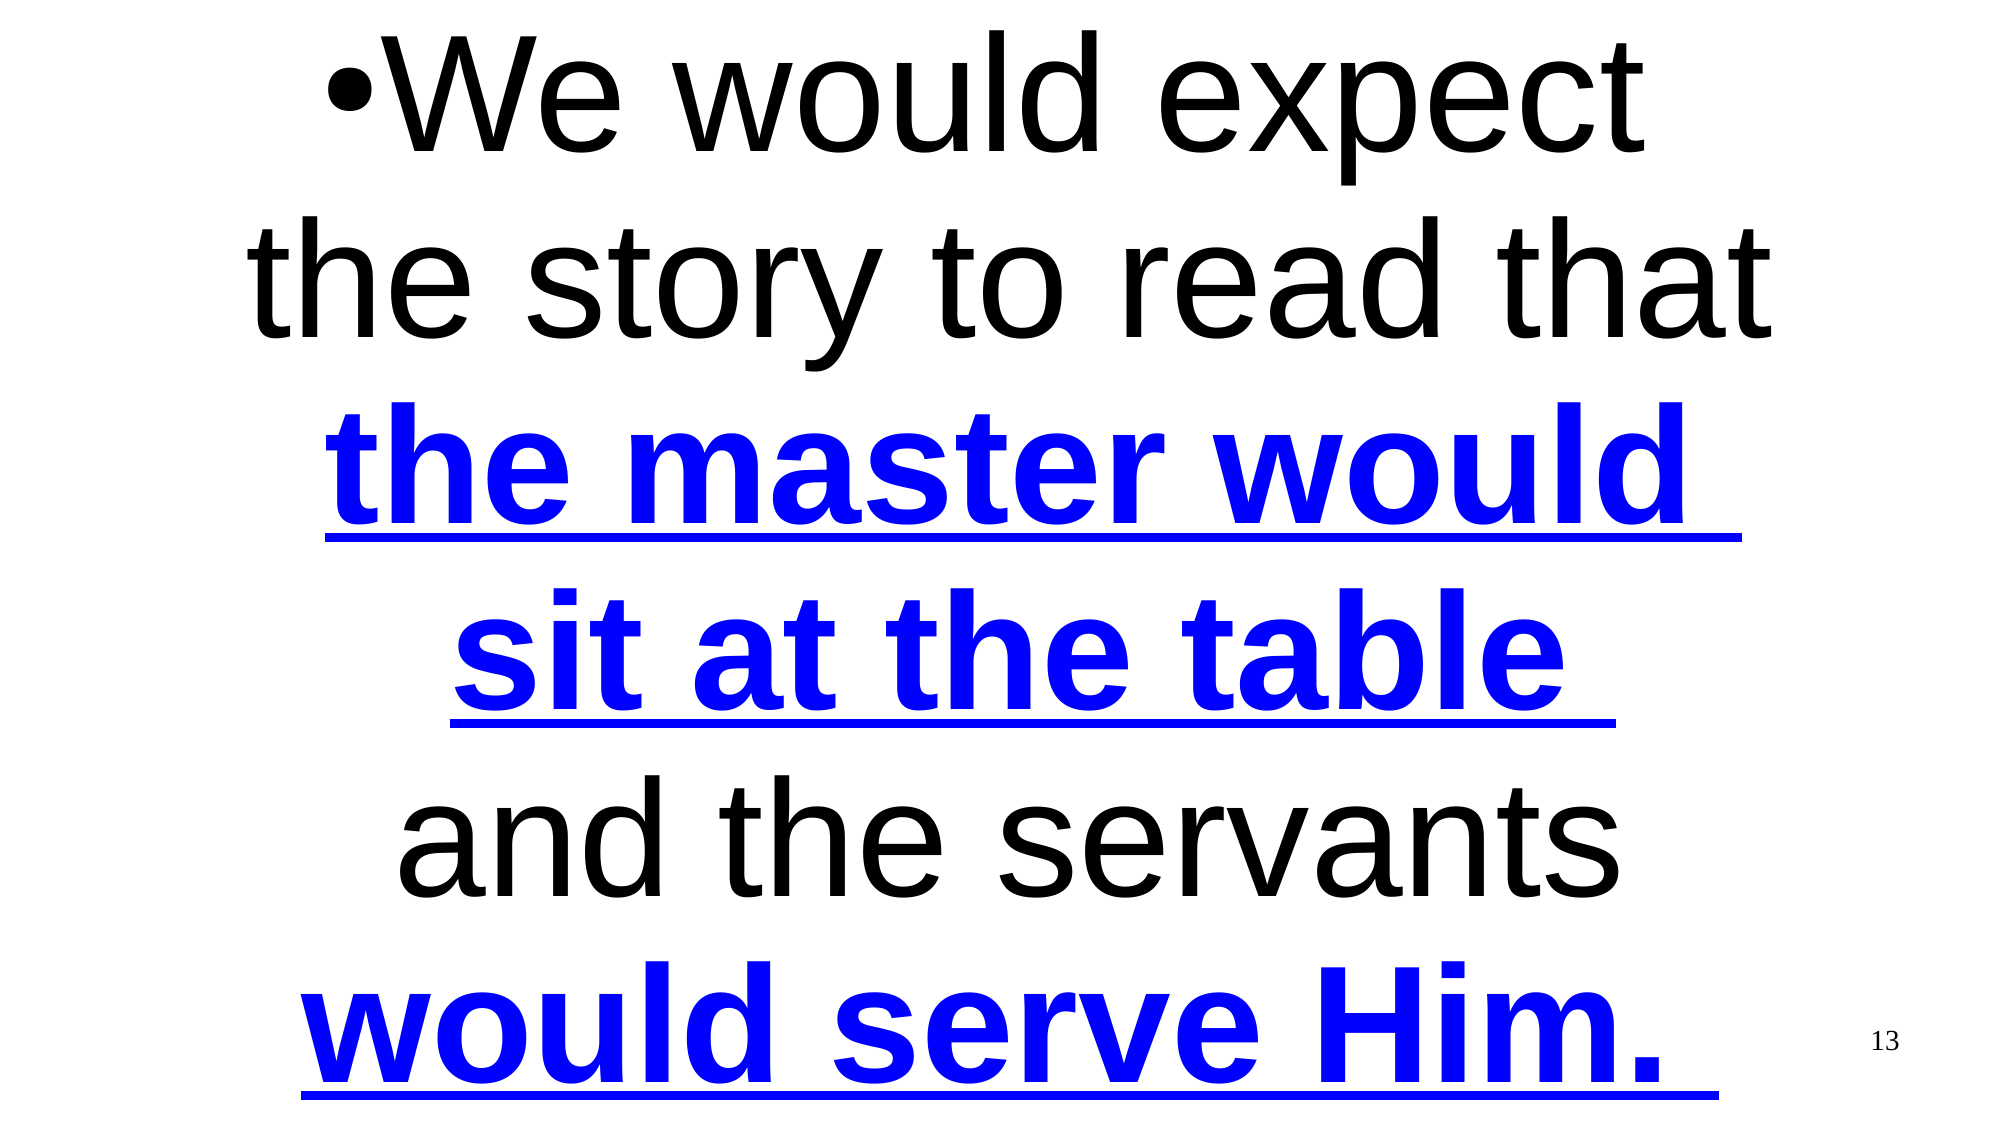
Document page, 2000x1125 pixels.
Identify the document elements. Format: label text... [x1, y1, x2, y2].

list We would expect the story to read that the master would sit at the table and the servants would serve Him. [0, 0, 1996, 1123]
